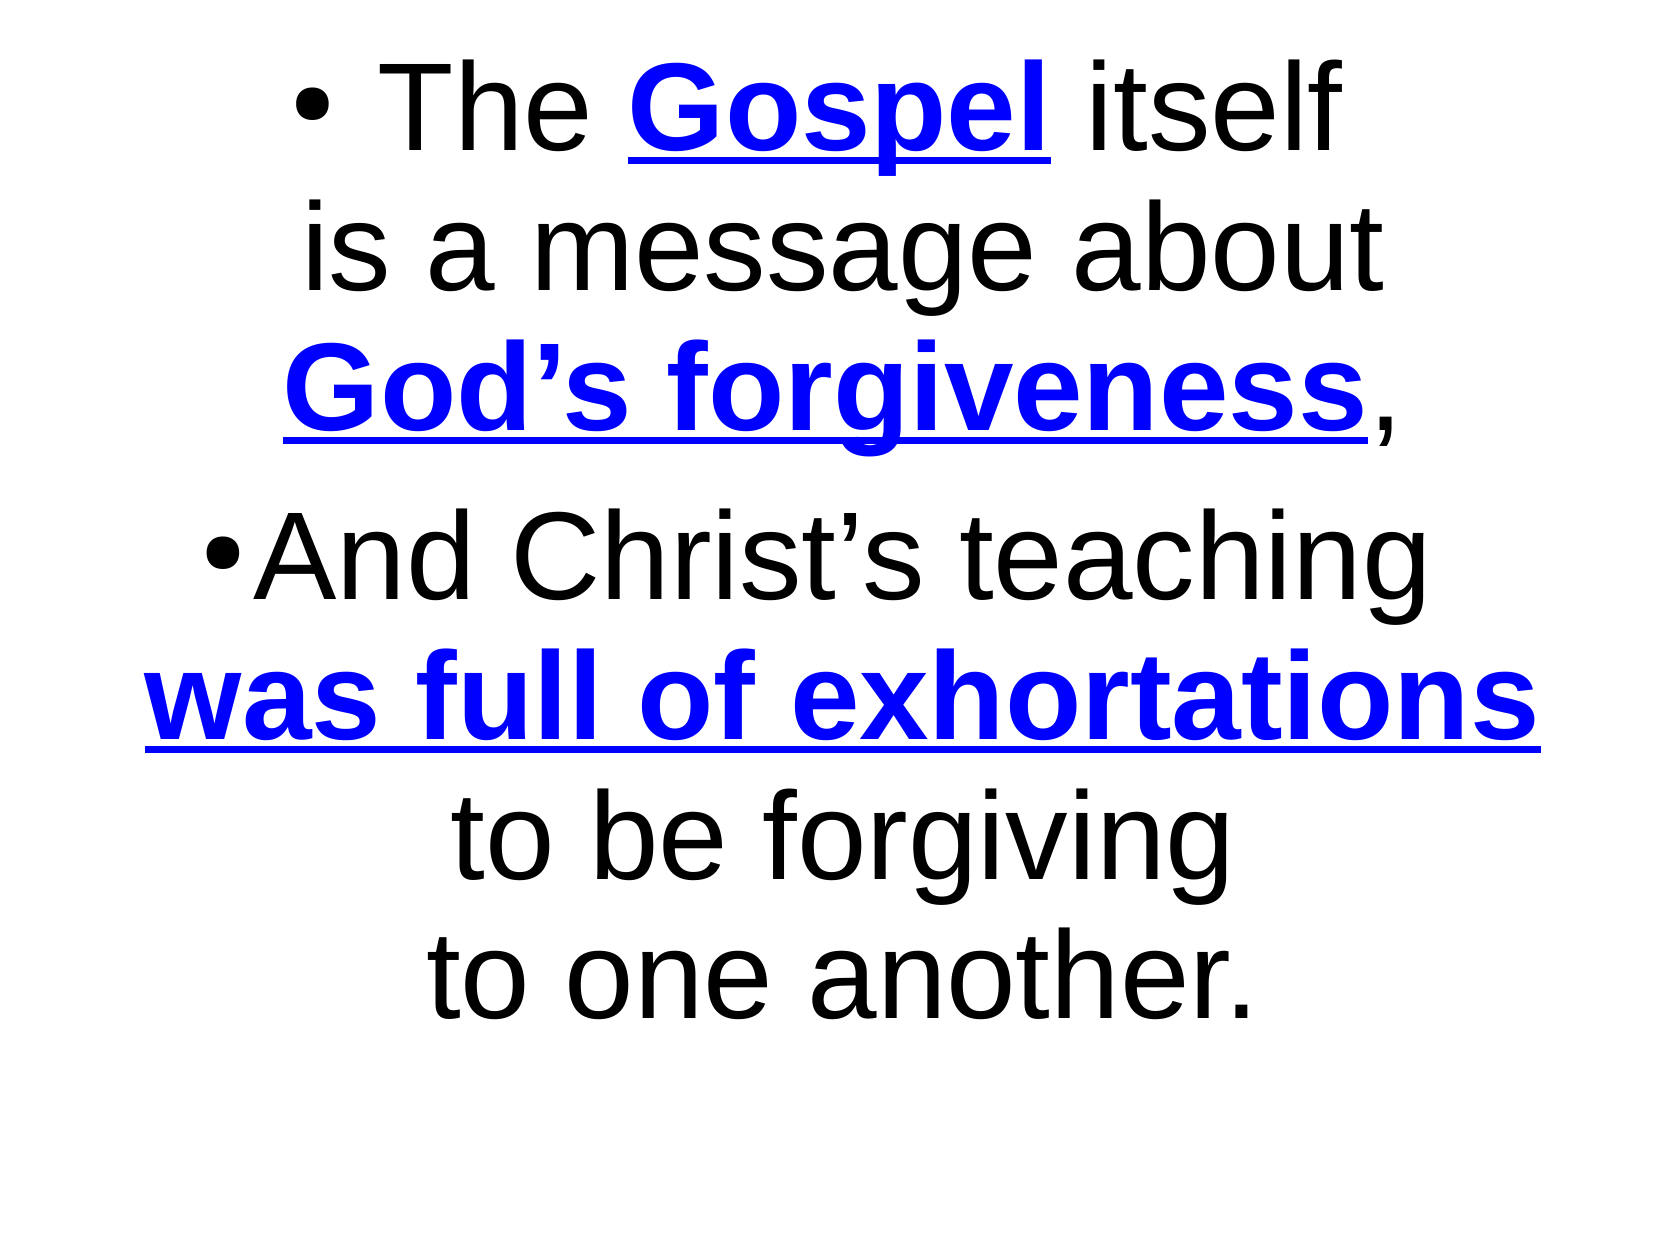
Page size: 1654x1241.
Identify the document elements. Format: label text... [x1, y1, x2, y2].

list The Gospel itself is a message about God’s forgiveness, And Christ’s teaching was full of exhortations to be forgiving to one another. [37, 37, 1613, 1201]
